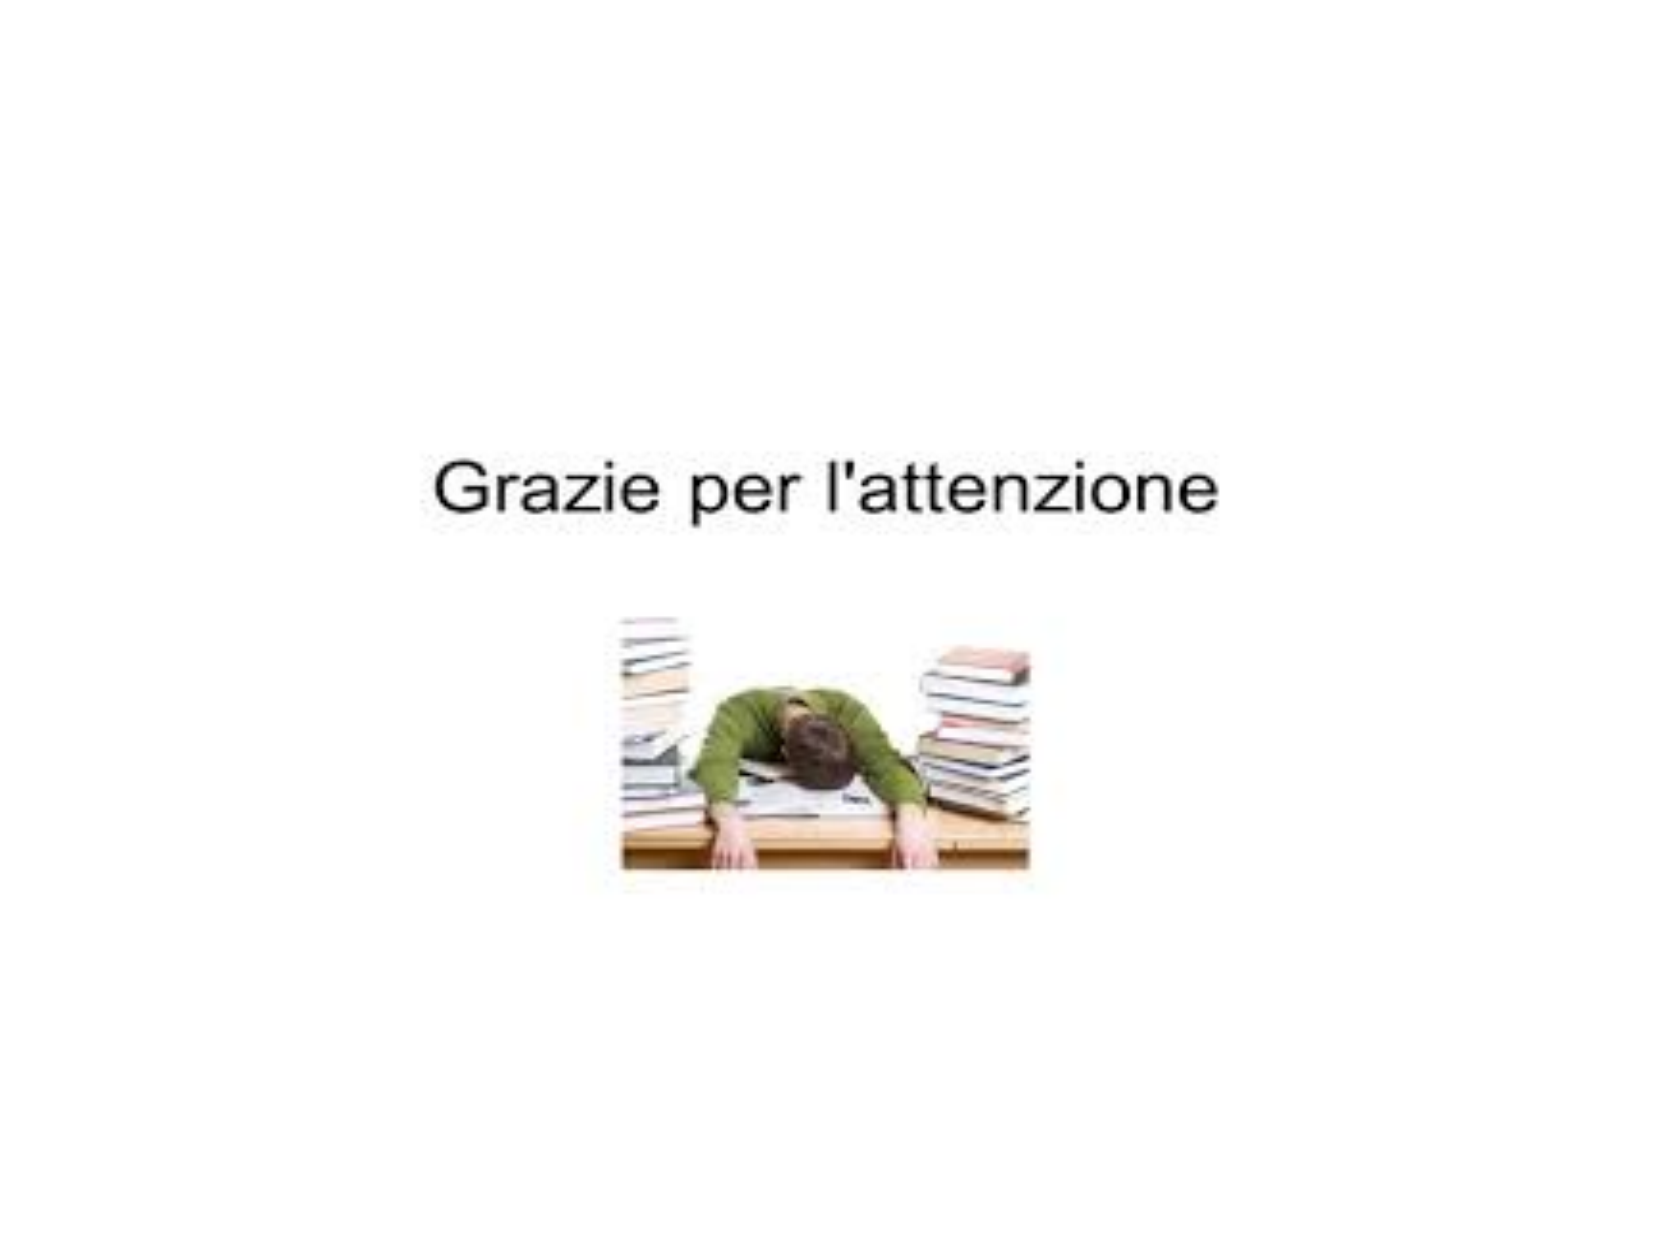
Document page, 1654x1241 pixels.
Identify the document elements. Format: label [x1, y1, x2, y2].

picture [330, 287, 1323, 957]
